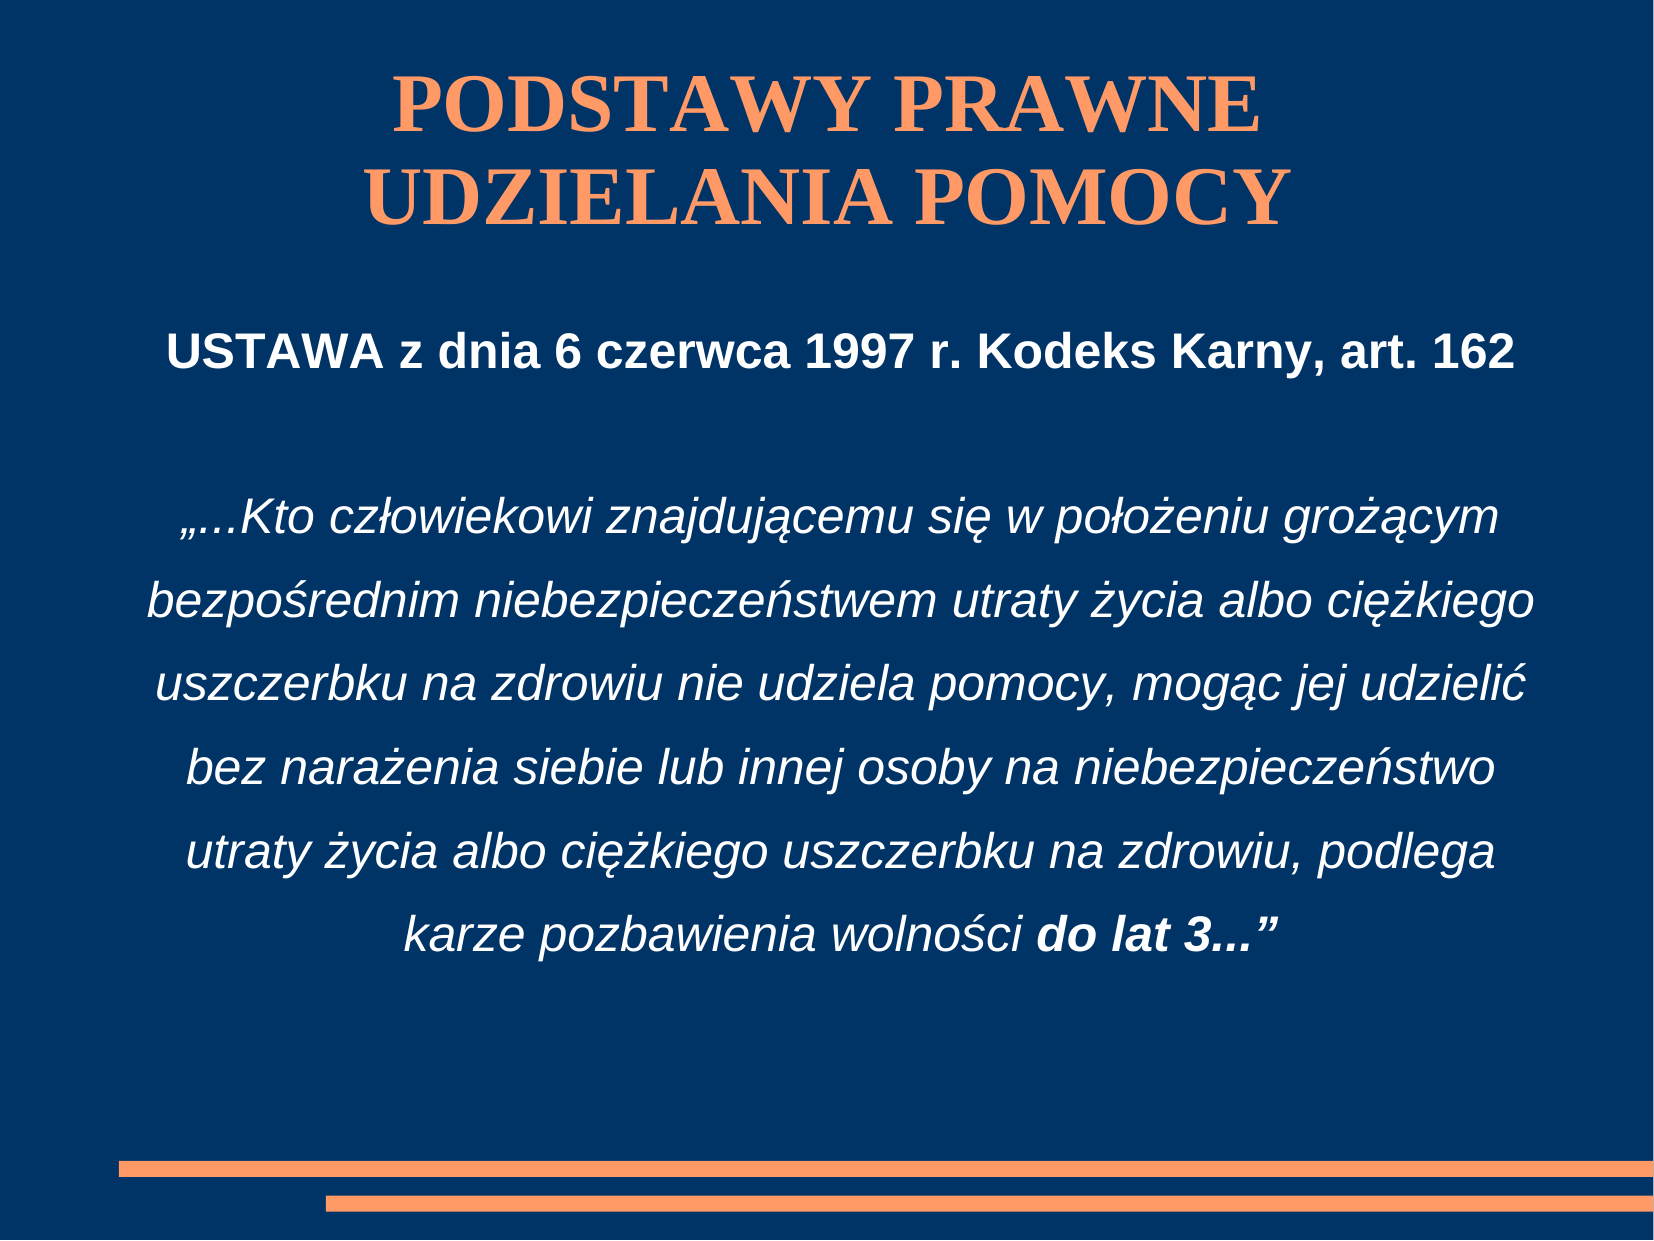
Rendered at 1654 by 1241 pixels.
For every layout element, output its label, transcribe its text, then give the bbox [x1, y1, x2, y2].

subtitle USTAWA z dnia 6 czerwca 1997 r. Kodeks Karny, art. 162 „...Kto człowiekowi znajdującemu się w położeniu grożącym bezpośrednim niebezpieczeństwem utraty życia albo ciężkiego uszczerbku na zdrowiu nie udziela pomocy, mogąc jej udzielić bez narażenia siebie lub innej osoby na niebezpieczeństwo utraty życia albo ciężkiego uszczerbku na zdrowiu, podlega karze pozbawienia wolności do lat 3...” [121, 326, 1561, 1128]
title PODSTAWY PRAWNE UDZIELANIA POMOCY [121, 53, 1534, 247]
